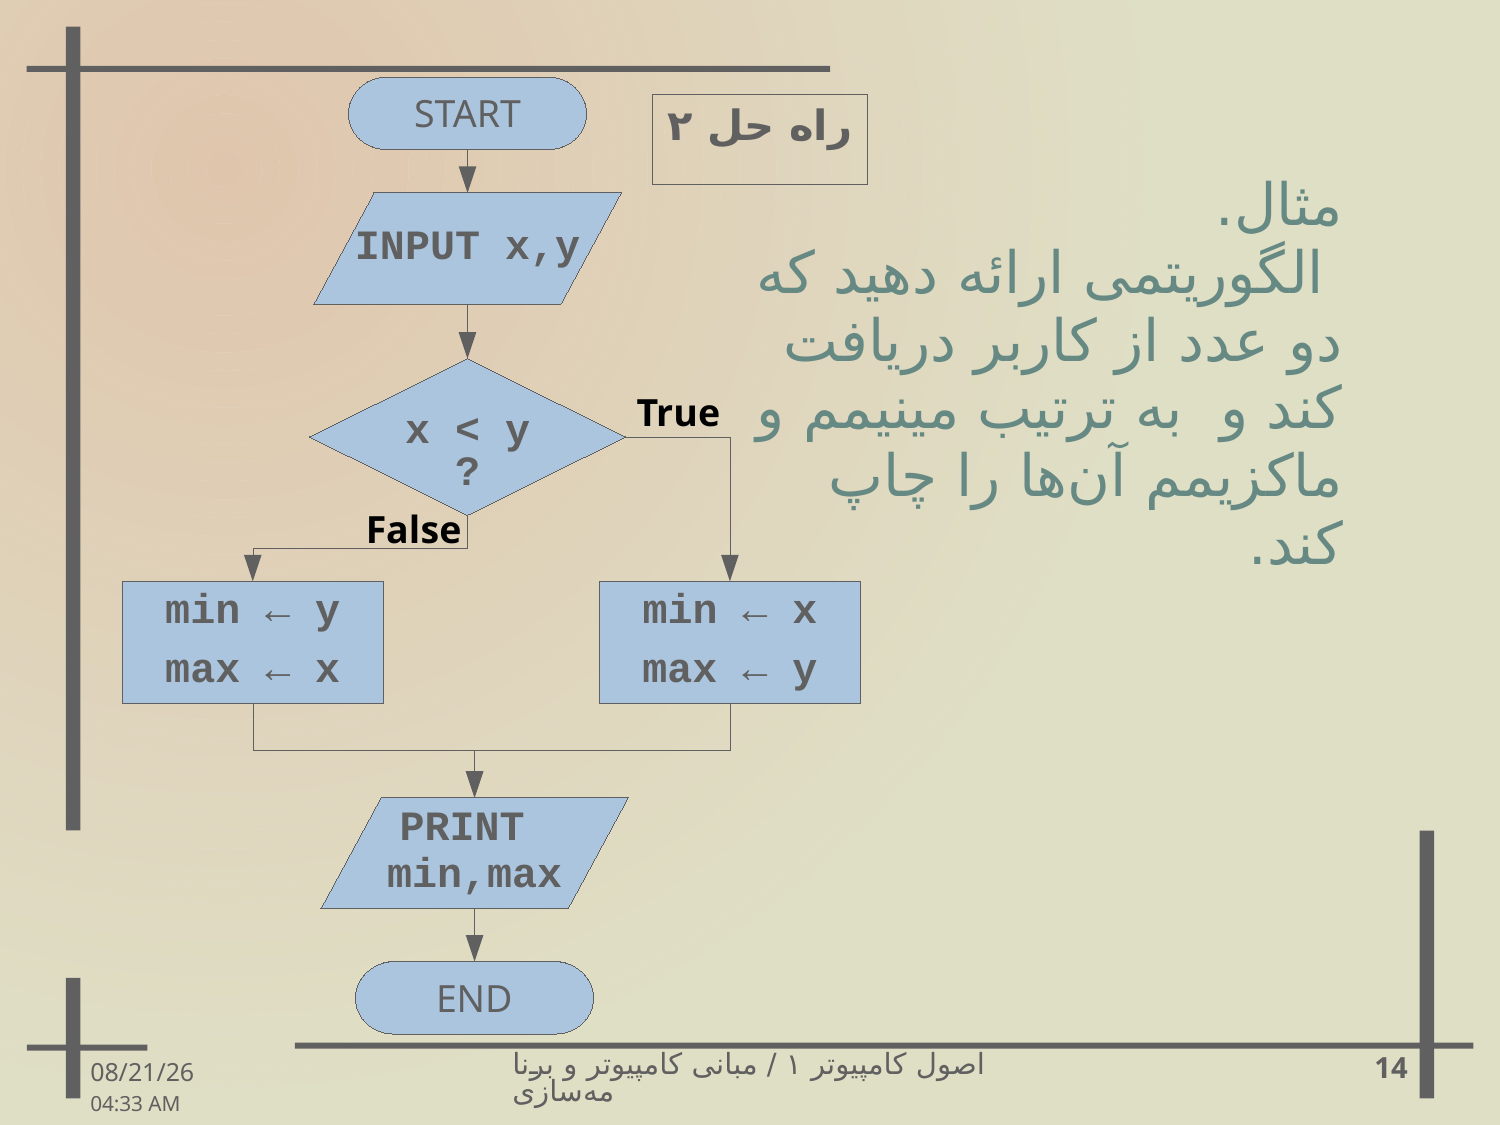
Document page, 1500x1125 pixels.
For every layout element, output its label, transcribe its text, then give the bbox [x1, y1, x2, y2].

text_box False [351, 496, 470, 555]
text_box True [621, 379, 731, 438]
text_box [0, 0, 1500, 1125]
